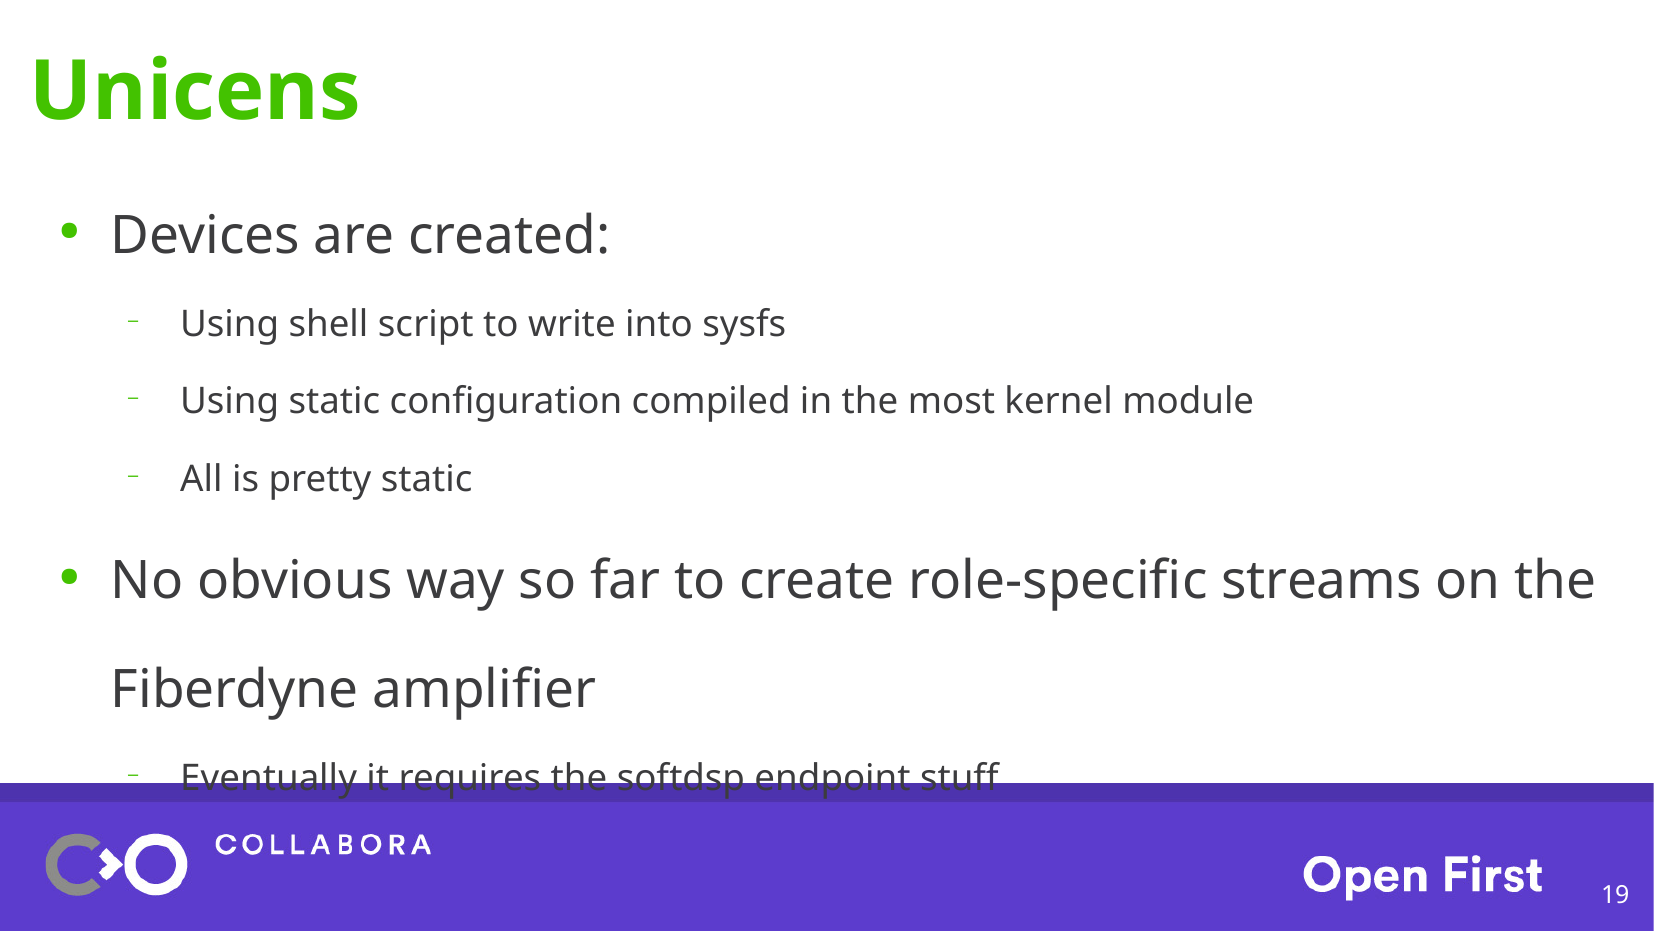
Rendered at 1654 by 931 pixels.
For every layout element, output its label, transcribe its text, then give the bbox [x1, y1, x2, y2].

list Devices are created: Using shell script to write into sysfs Using static configuration compiled in the most kernel module All is pretty static No obvious way so far to create role-specific streams on the Fiberdyne amplifier Eventually it requires the softdsp endpoint stuff [41, 160, 1614, 804]
picture [0, 0, 1654, 931]
title Unicens [29, 28, 1603, 147]
